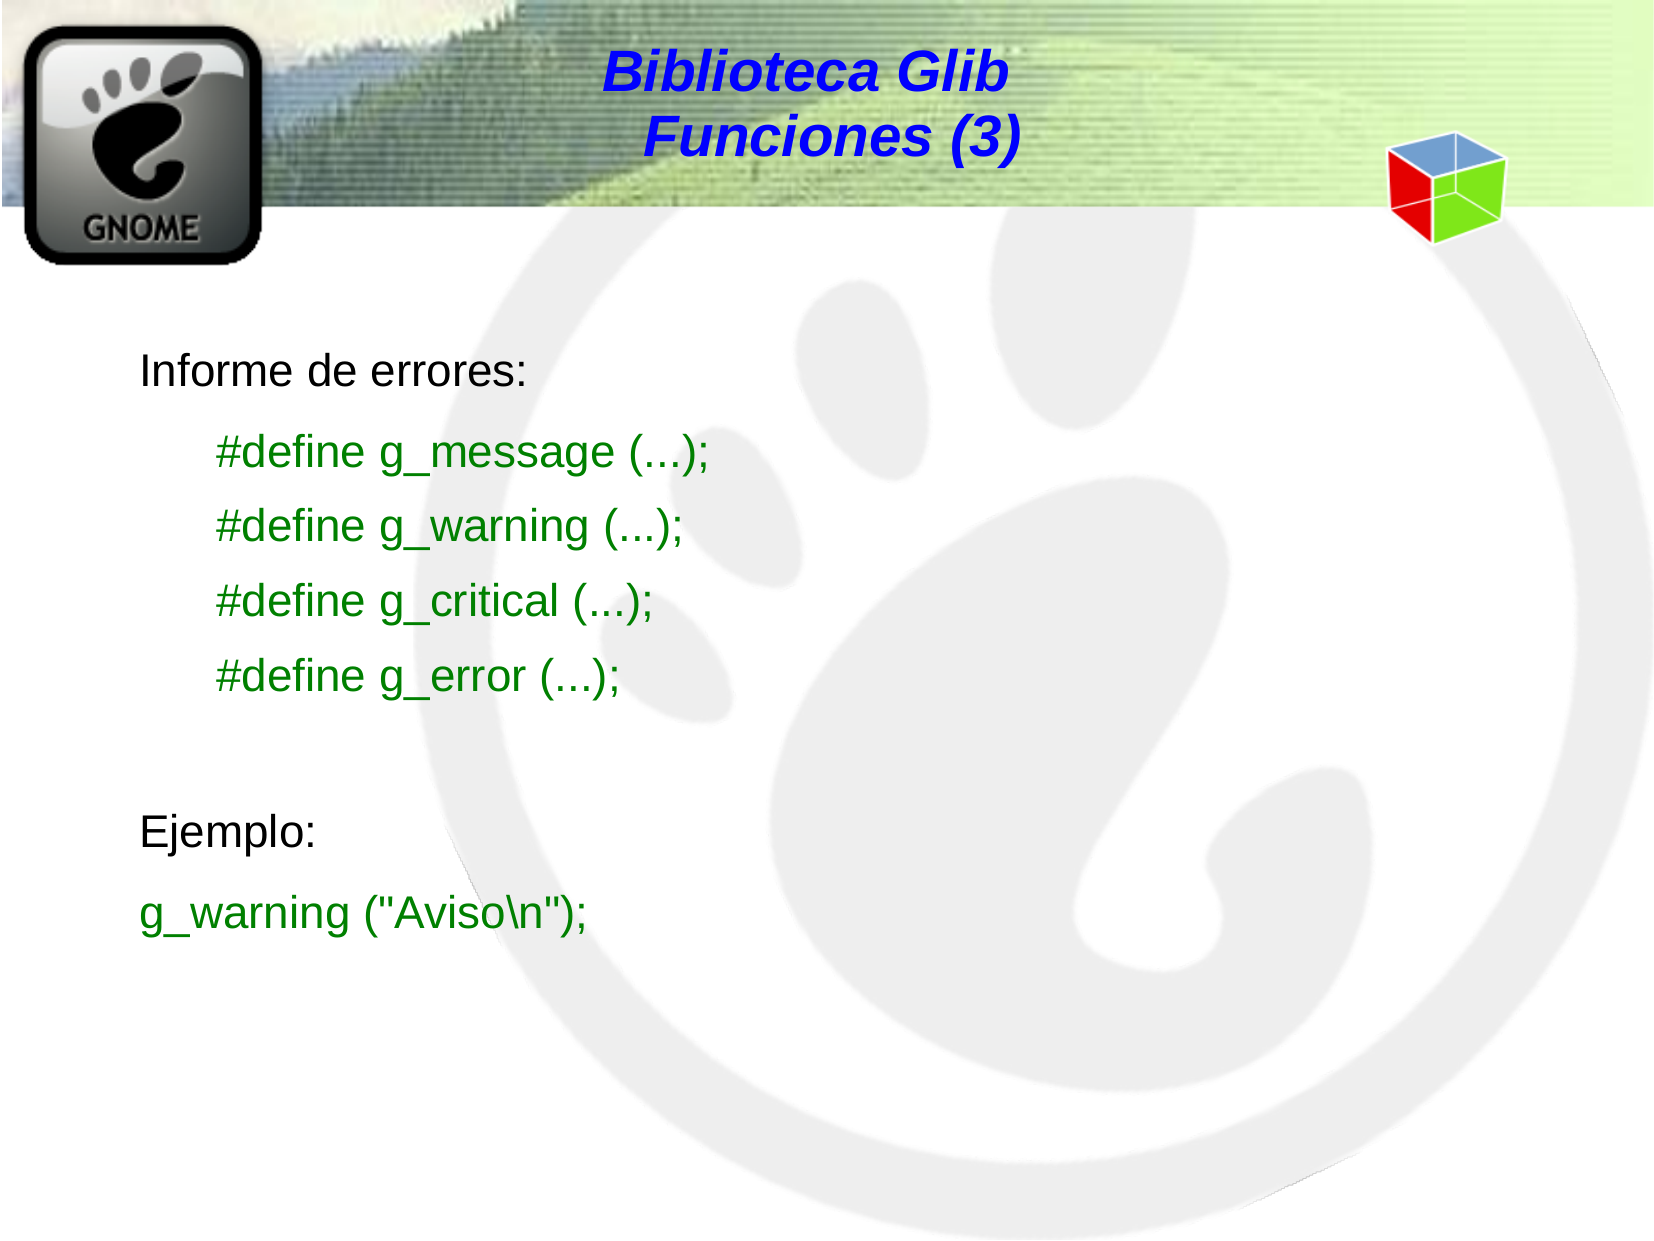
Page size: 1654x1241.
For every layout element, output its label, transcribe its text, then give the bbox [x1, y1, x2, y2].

list Informe de errores: #define g_message (...); #define g_warning (...); #define g_critical (...); #define g_error (...); Ejemplo: g_warning ("Aviso\n"); [121, 344, 1534, 1127]
title Biblioteca Glib Funciones (3) [236, 0, 1359, 208]
picture [2, 0, 1654, 1240]
